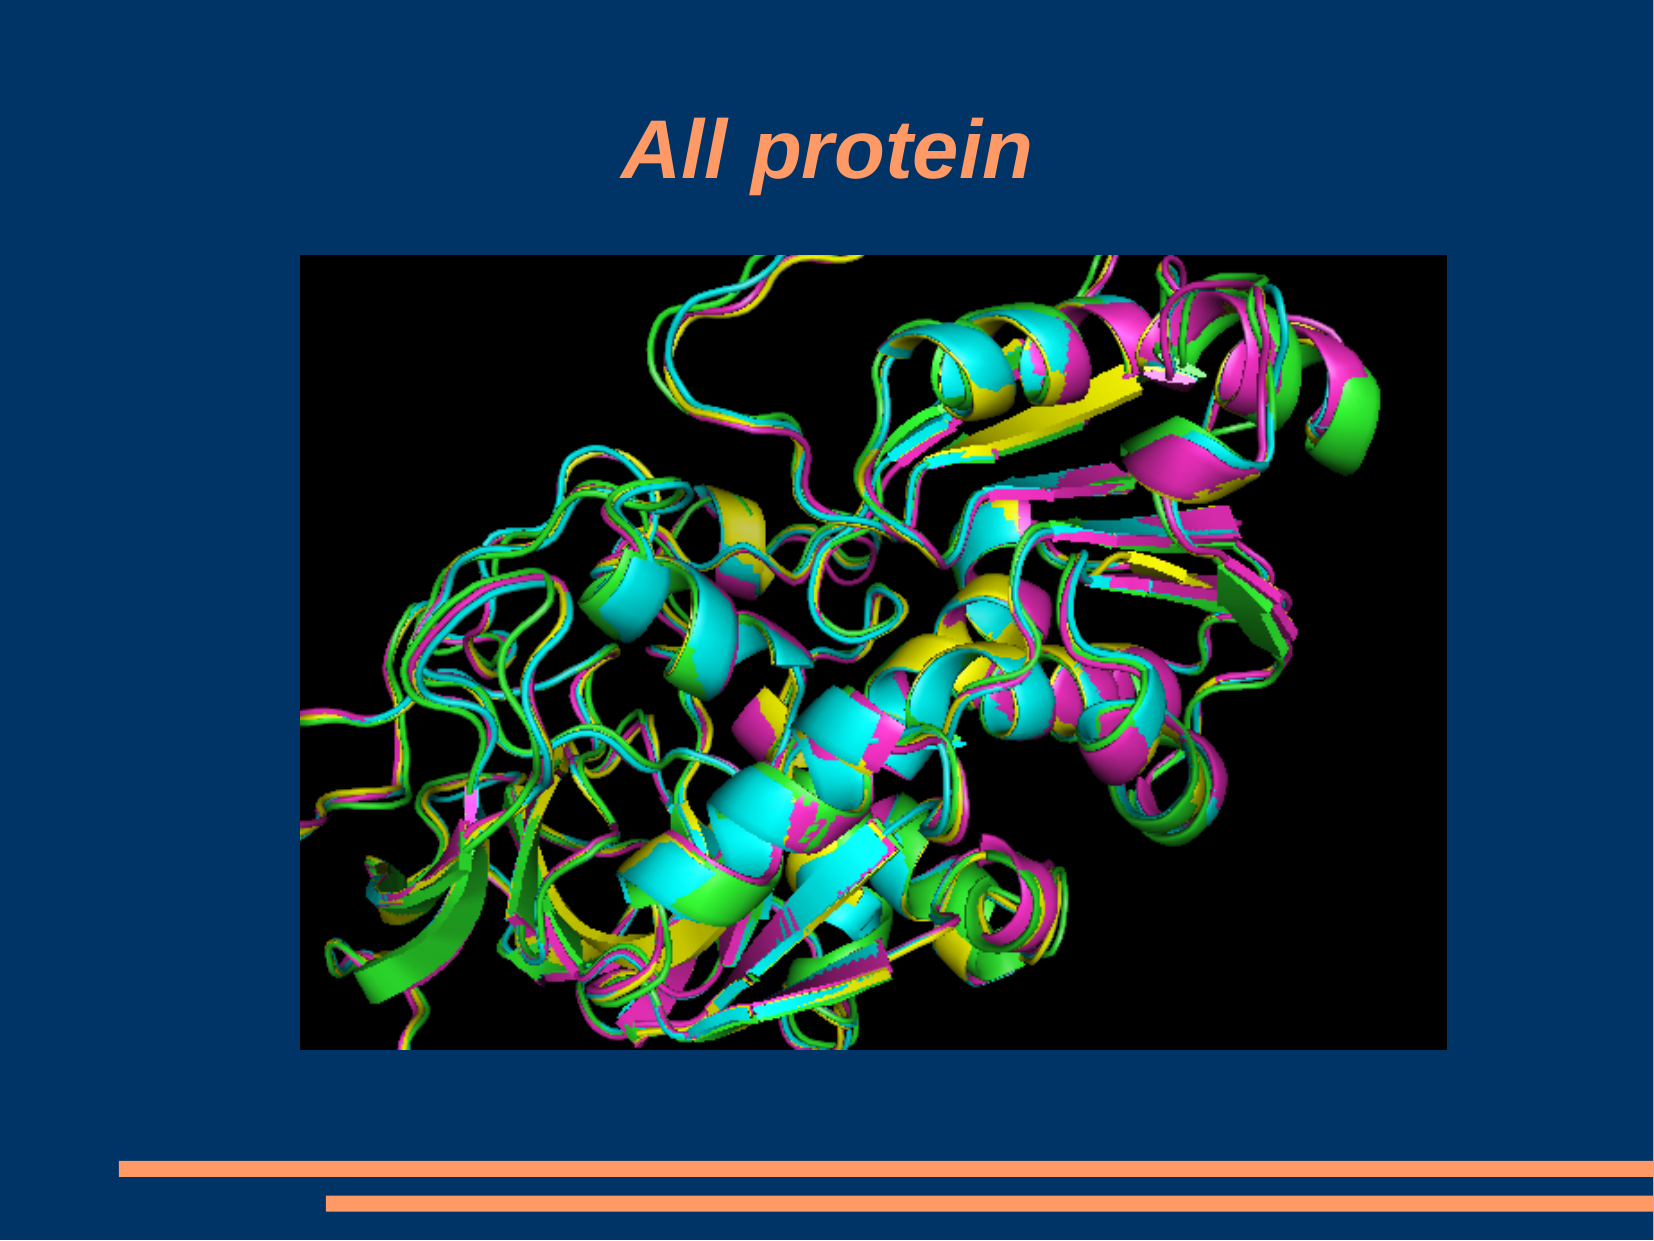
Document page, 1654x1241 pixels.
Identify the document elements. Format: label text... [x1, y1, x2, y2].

picture [300, 255, 1447, 1051]
title All protein [121, 46, 1534, 254]
